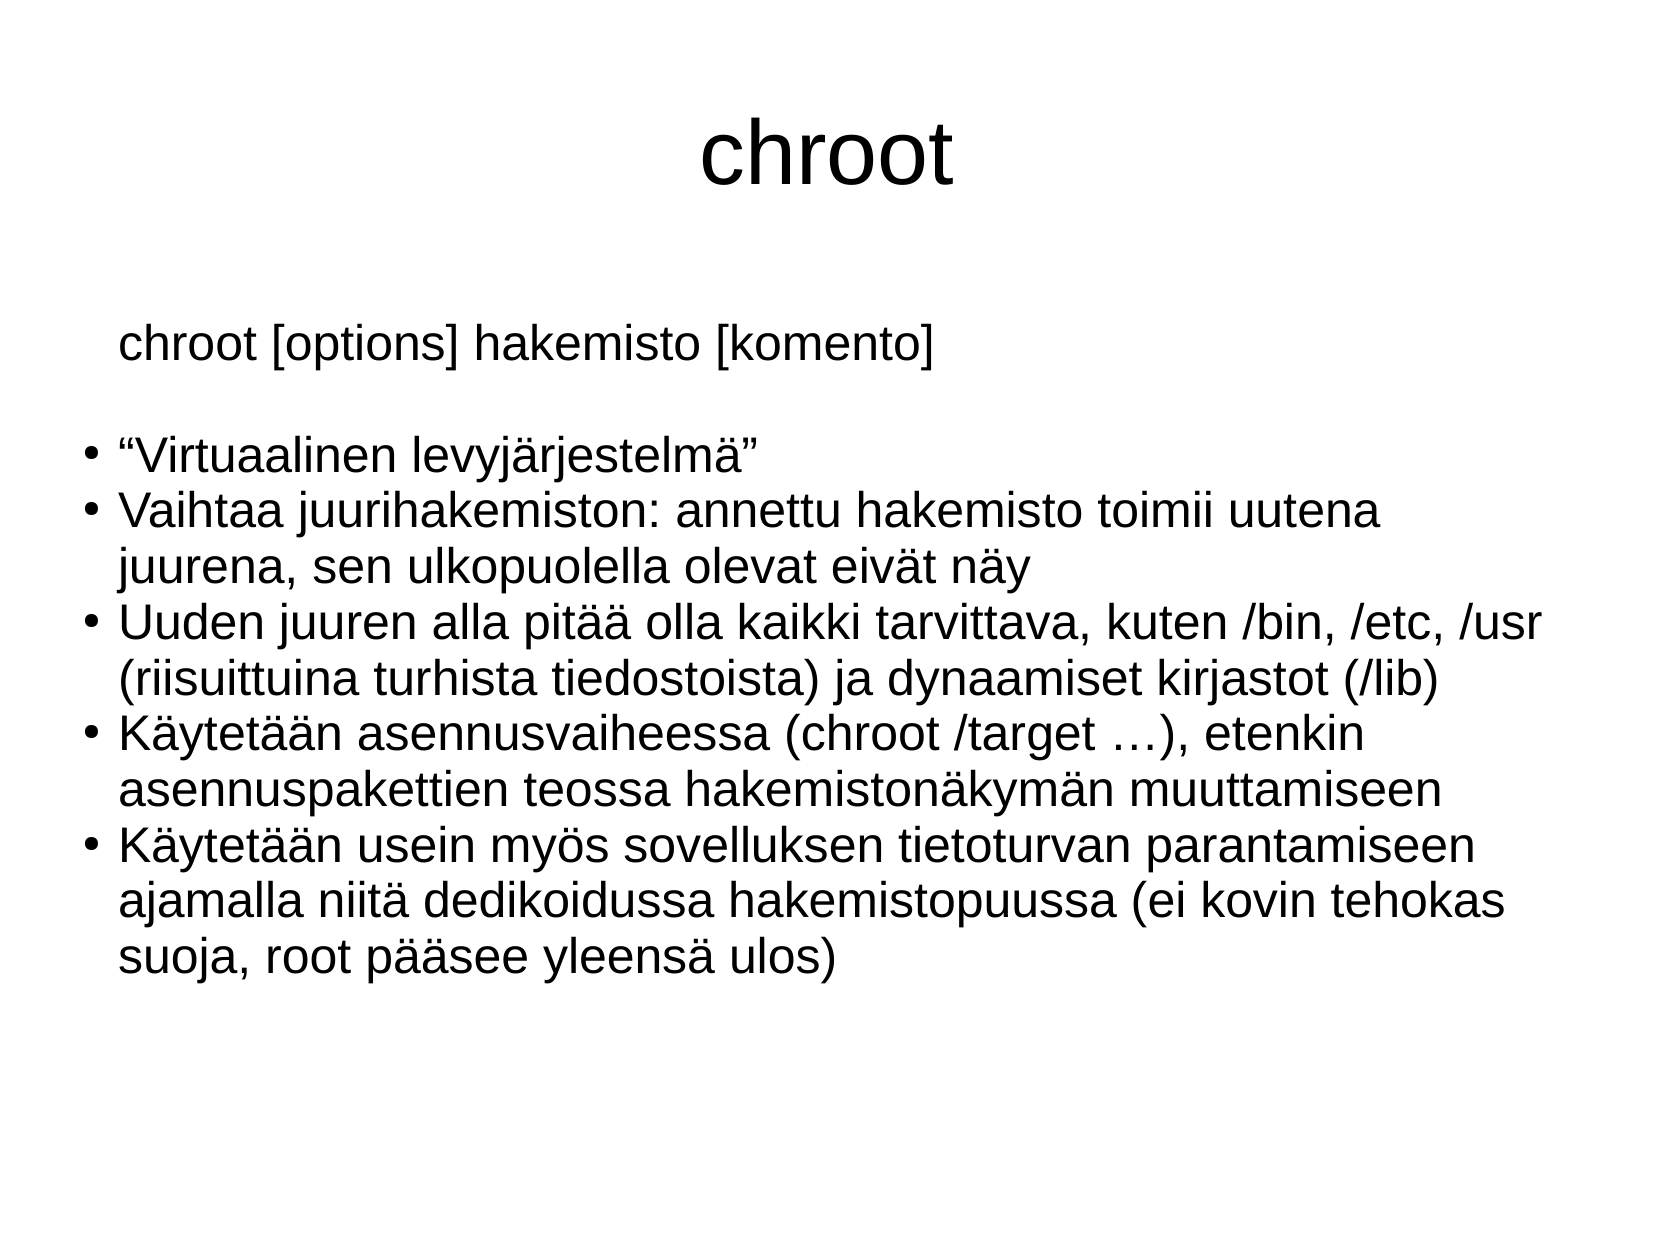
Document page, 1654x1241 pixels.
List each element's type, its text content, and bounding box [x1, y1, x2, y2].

subtitle chroot [options] hakemisto [komento] “Virtuaalinen levyjärjestelmä” Vaihtaa juurihakemiston: annettu hakemisto toimii uutena juurena, sen ulkopuolella olevat eivät näy Uuden juuren alla pitää olla kaikki tarvittava, kuten /bin, /etc, /usr (riisuittuina turhista tiedostoista) ja dynaamiset kirjastot (/lib) Käytetään asennusvaiheessa (chroot /target …), etenkin asennuspakettien teossa hakemistonäkymän muuttamiseen Käytetään usein myös sovelluksen tietoturvan parantamiseen ajamalla niitä dedikoidussa hakemistopuussa (ei kovin tehokas suoja, root pääsee yleensä ulos) [82, 238, 1571, 1061]
title chroot [82, 49, 1571, 238]
